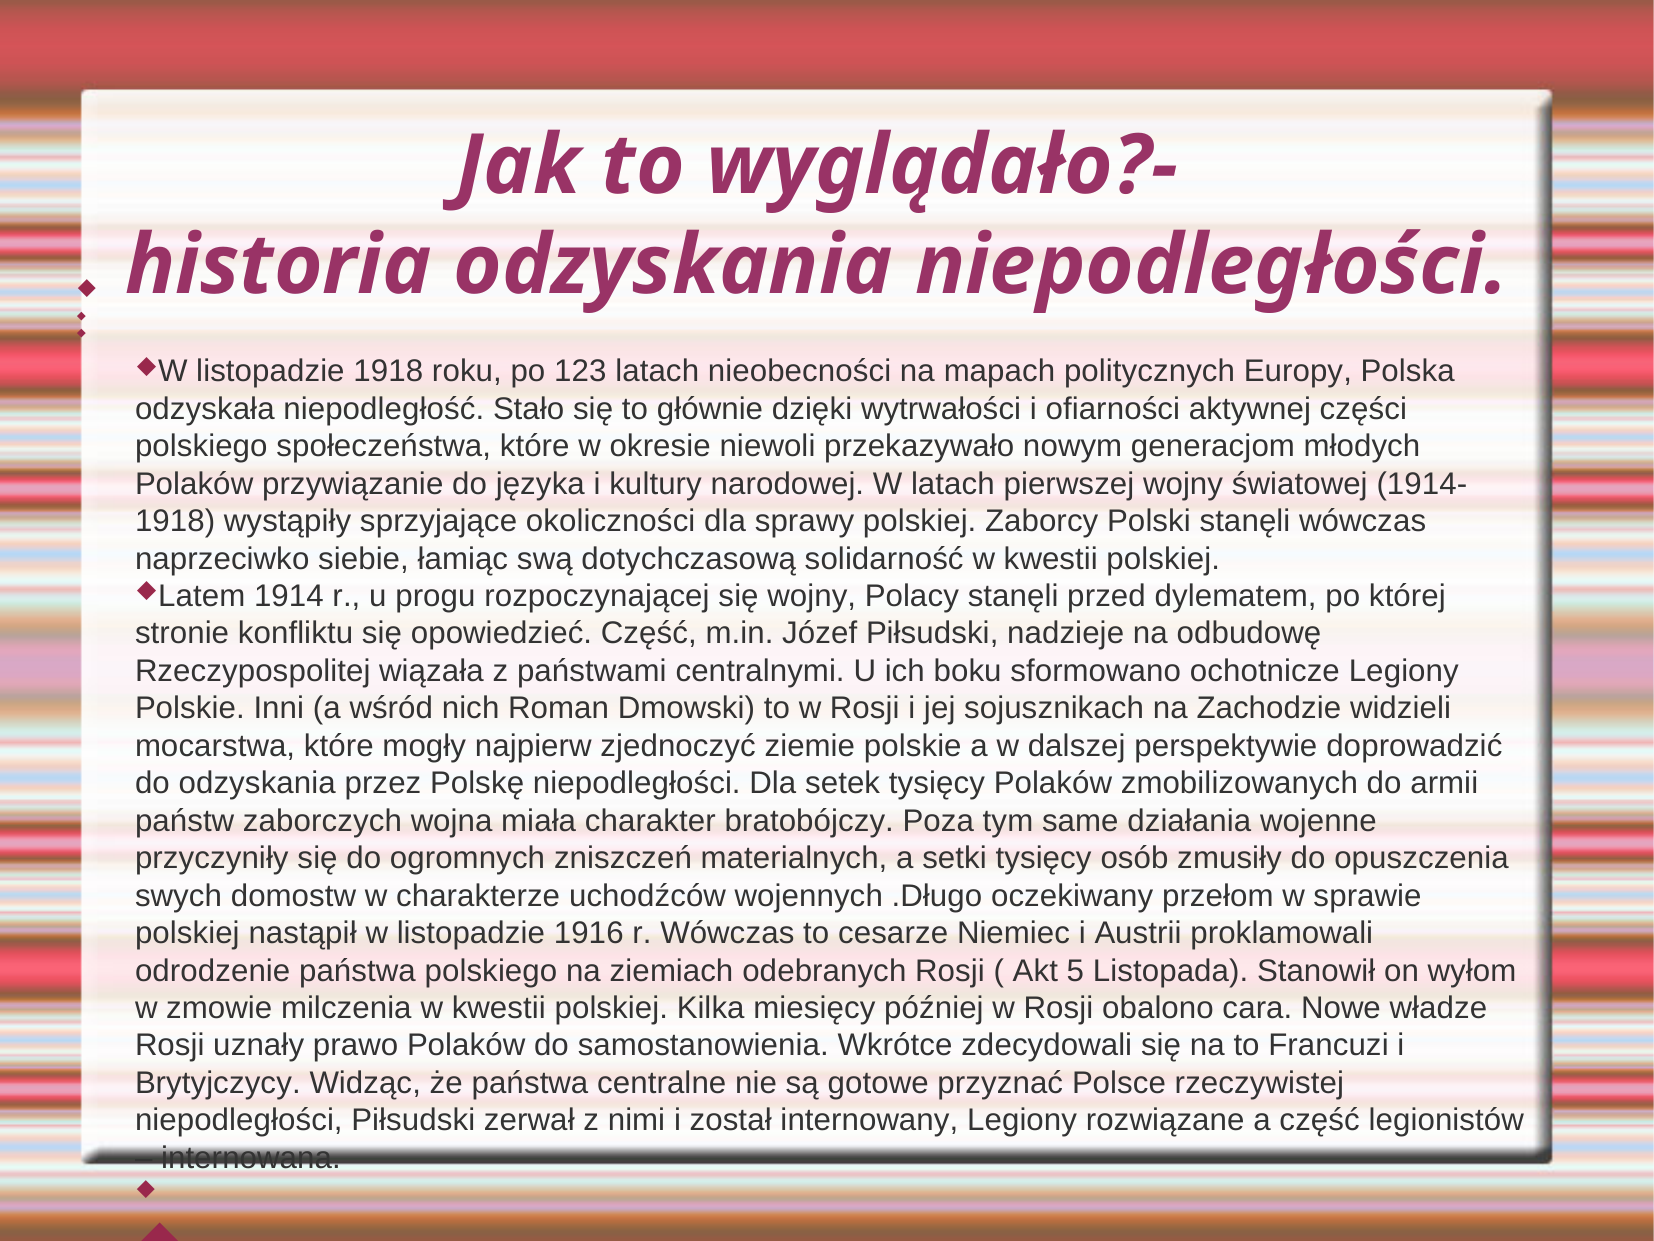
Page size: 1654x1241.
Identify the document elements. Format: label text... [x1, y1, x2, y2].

title Jak to wyglądało?- historia odzyskania niepodległości. [111, 106, 1524, 274]
list [76, 212, 1571, 1146]
list W listopadzie 1918 roku, po 123 latach nieobecności na mapach politycznych Europy, Polska odzyskała niepodległość. Stało się to głównie dzięki wytrwałości i ofiarności aktywnej części polskiego społeczeństwa, które w okresie niewoli przekazywało nowym generacjom młodych Polaków przywiązanie do języka i kultury narodowej. W latach pierwszej wojny światowej (1914-1918) wystąpiły sprzyjające okoliczności dla sprawy polskiej. Zaborcy Polski stanęli wówczas naprzeciwko siebie, łamiąc swą dotychczasową solidarność w kwestii polskiej. Latem 1914 r., u progu rozpoczynającej się wojny, Polacy stanęli przed dylematem, po której stronie konfliktu się opowiedzieć. Część, m.in. Józef Piłsudski, nadzieje na odbudowę Rzeczypospolitej wiązała z państwami centralnymi. U ich boku sformowano ochotnicze Legiony Polskie. Inni (a wśród nich Roman Dmowski) to w Rosji i jej sojusznikach na Zachodzie widzieli mocarstwa, które mogły najpierw zjednoczyć ziemie polskie a w dalszej perspektywie doprowadzić do odzyskania przez Polskę niepodległości. Dla setek tysięcy Polaków zmobilizowanych do armii państw zaborczych wojna miała charakter bratobójczy. Poza tym same działania wojenne przyczyniły się do ogromnych zniszczeń materialnych, a setki tysięcy osób zmusiły do opuszczenia swych domostw w charakterze uchodźców wojennych .Długo oczekiwany przełom w sprawie polskiej nastąpił w listopadzie 1916 r. Wówczas to cesarze Niemiec i Austrii proklamowali odrodzenie państwa polskiego na ziemiach odebranych Rosji ( Akt 5 Listopada). Stanowił on wyłom w zmowie milczenia w kwestii polskiej. Kilka miesięcy później w Rosji obalono cara. Nowe władze Rosji uznały prawo Polaków do samostanowienia. Wkrótce zdecydowali się na to Francuzi i Brytyjczycy. Widząc, że państwa centralne nie są gotowe przyznać Polsce rzeczywistej niepodległości, Piłsudski zerwał z nimi i został internowany, Legiony rozwiązane a część legionistów – internowana. [135, 350, 1536, 1223]
